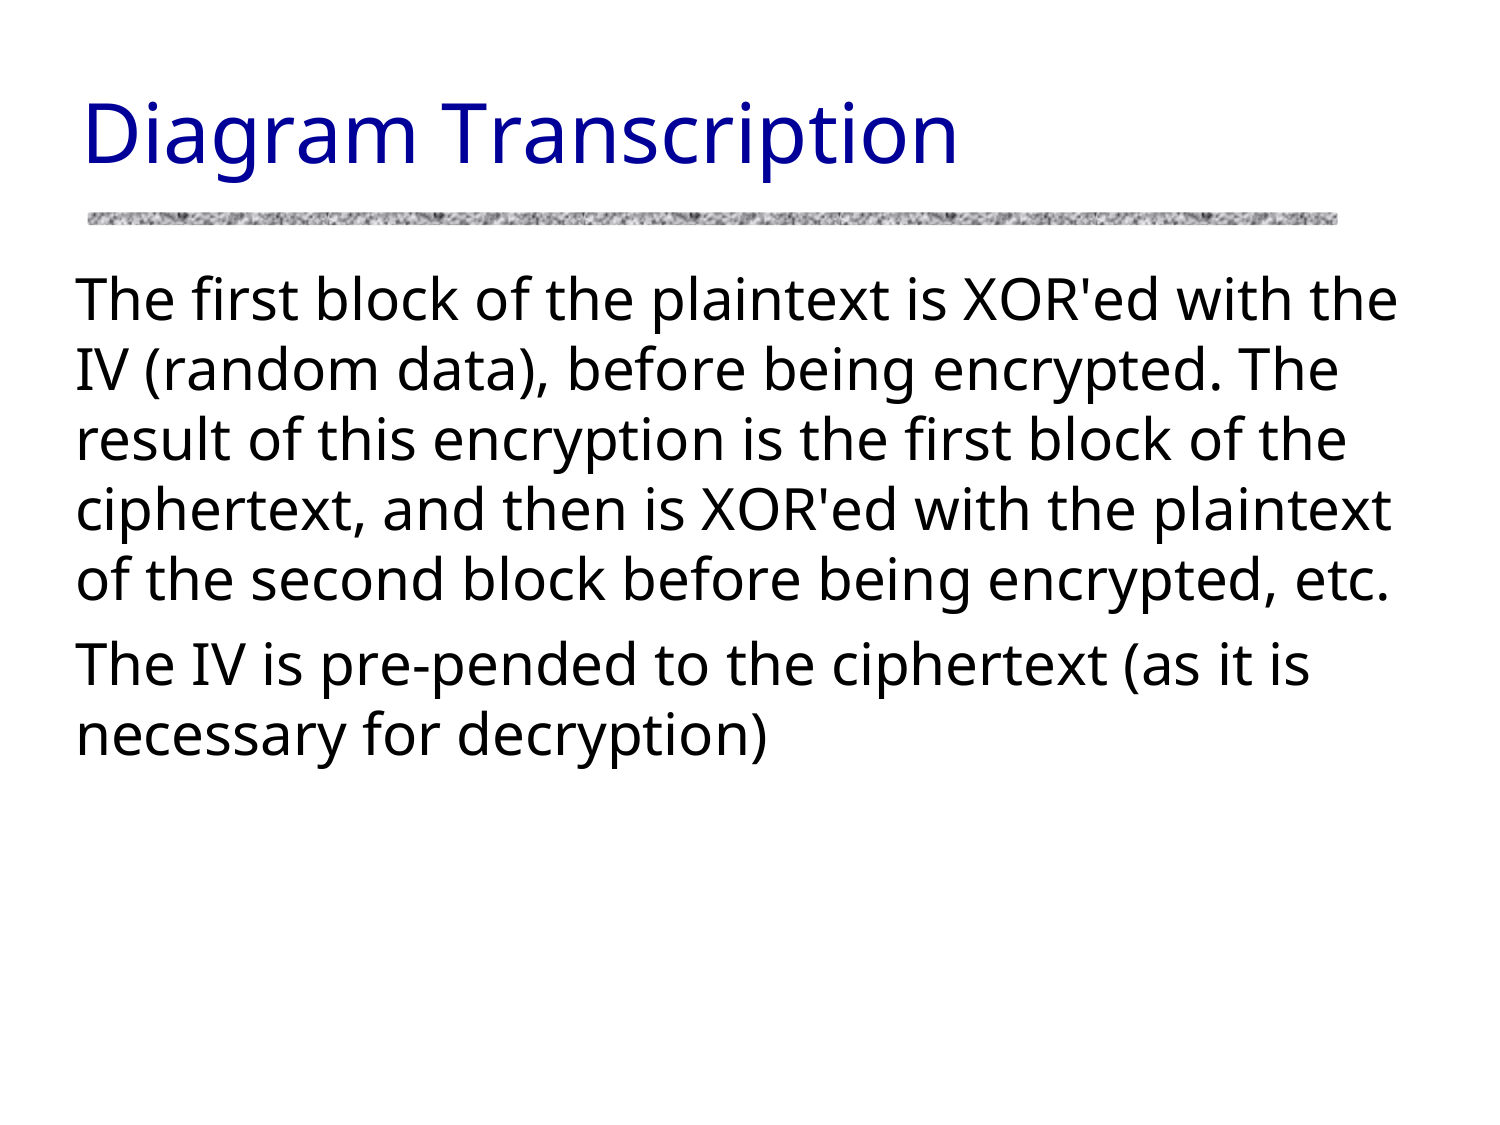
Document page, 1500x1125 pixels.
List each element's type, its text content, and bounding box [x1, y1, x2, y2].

subtitle The first block of the plaintext is XOR'ed with the IV (random data), before being encrypted. The result of this encryption is the first block of the ciphertext, and then is XOR'ed with the plaintext of the second block before being encrypted, etc. The IV is pre-pended to the ciphertext (as it is necessary for decryption) [74, 262, 1417, 994]
picture [87, 212, 1338, 226]
title Diagram Transcription [66, 37, 1342, 188]
